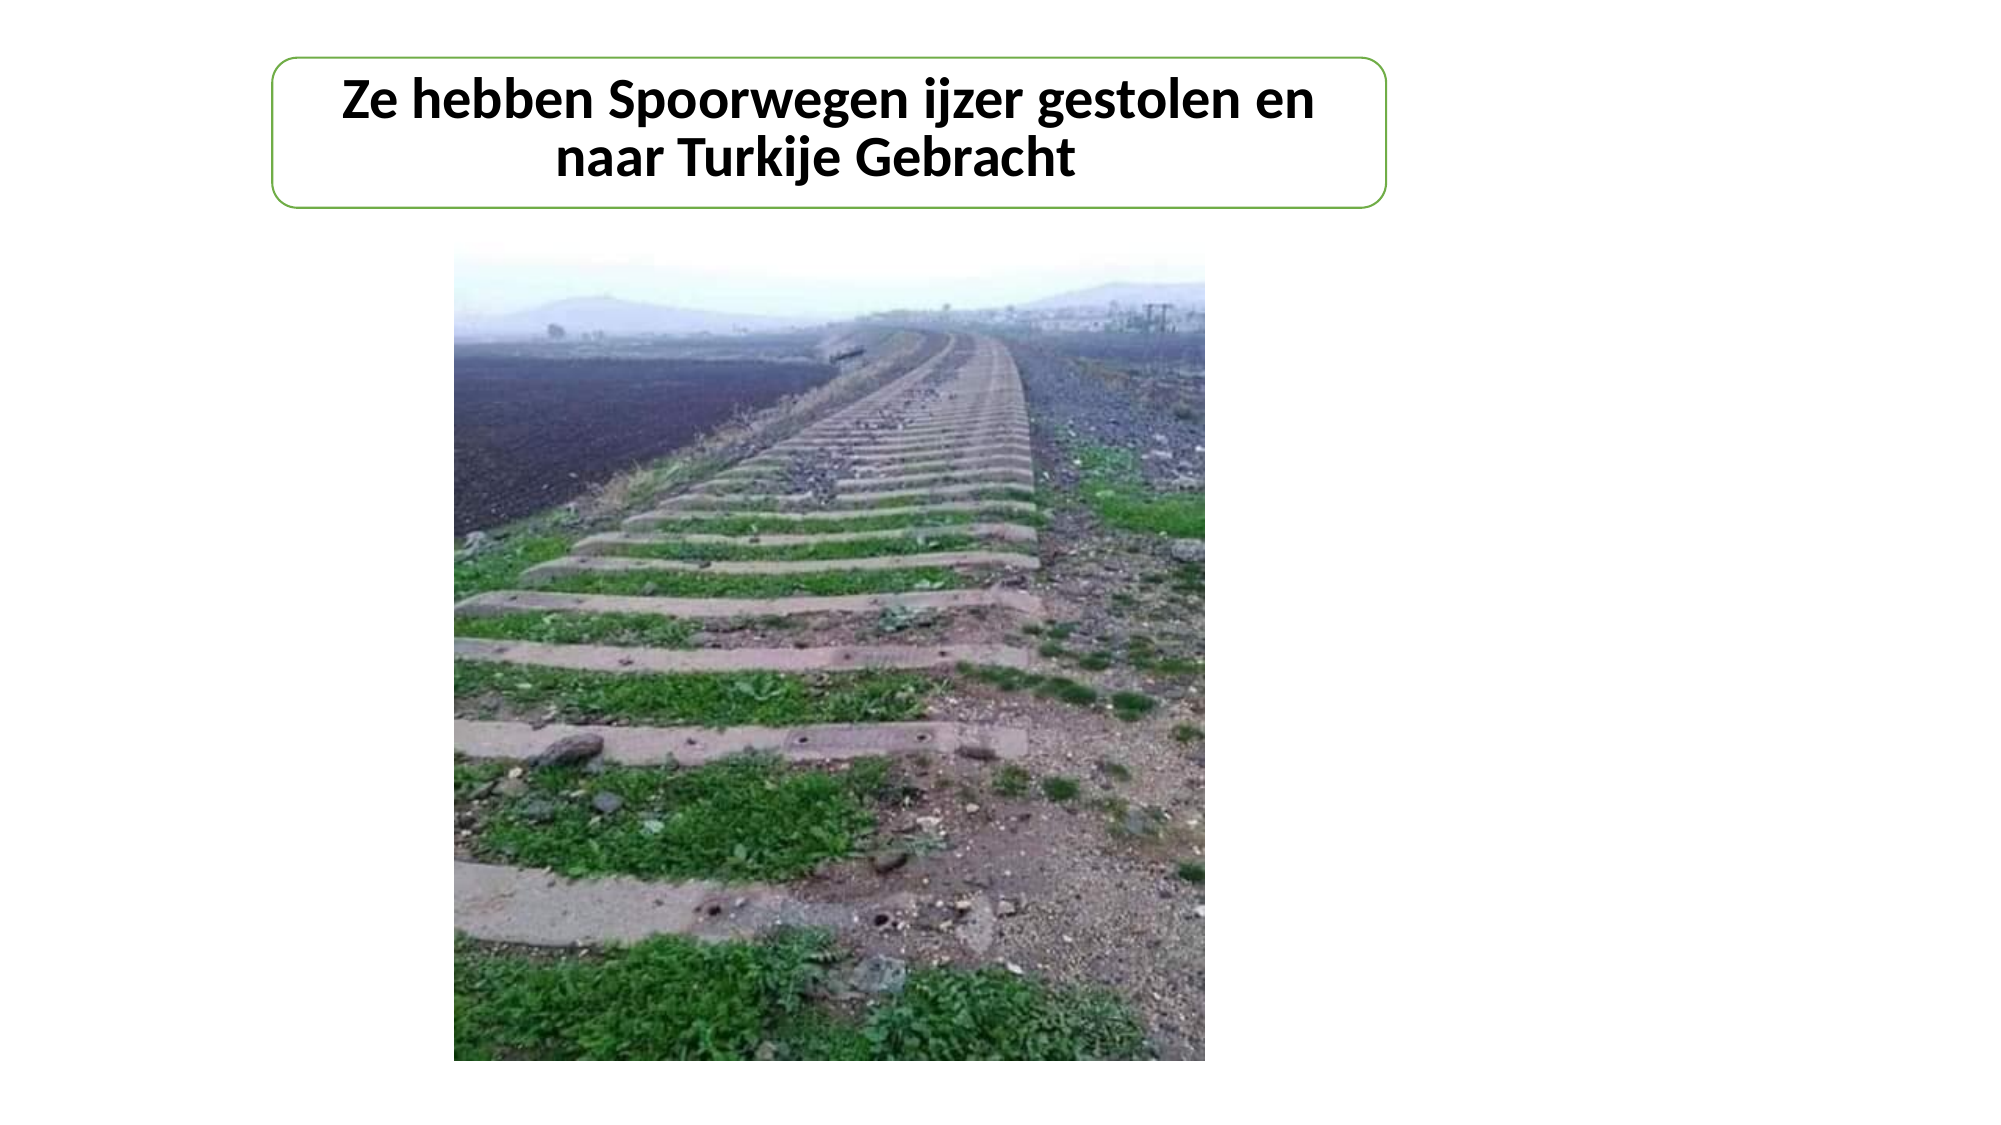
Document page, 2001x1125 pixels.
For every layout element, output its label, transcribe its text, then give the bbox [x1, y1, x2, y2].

picture [454, 208, 1205, 1061]
text_box Ze hebben Spoorwegen ijzer gestolen en naar Turkije Gebracht [272, 57, 1387, 208]
